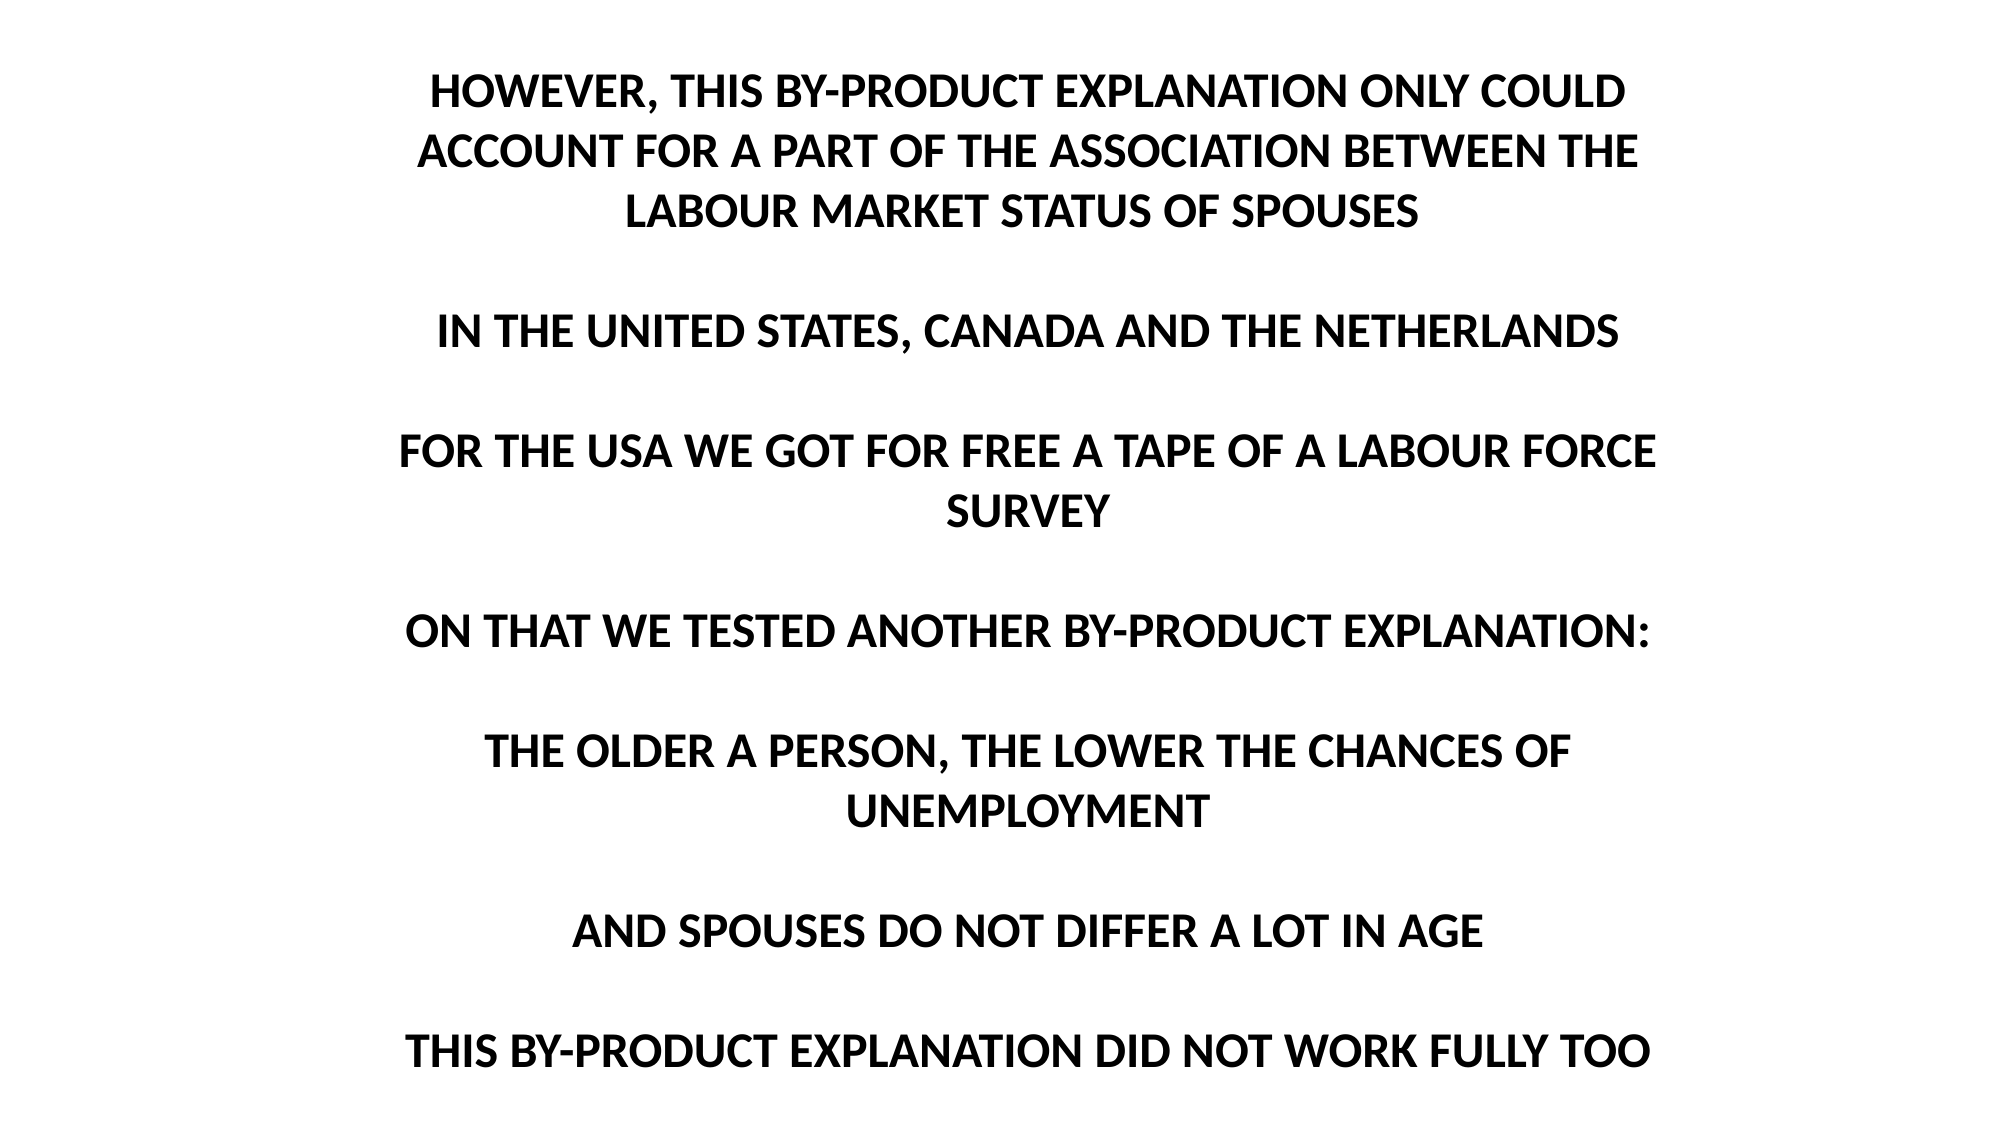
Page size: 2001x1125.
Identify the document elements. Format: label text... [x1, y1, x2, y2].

text_box HOWEVER, THIS BY-PRODUCT EXPLANATION ONLY COULD ACCOUNT FOR A PART OF THE ASSOCIATION BETWEEN THE LABOUR MARKET STATUS OF SPOUSES IN THE UNITED STATES, CANADA AND THE NETHERLANDS FOR THE USA WE GOT FOR FREE A TAPE OF A LABOUR FORCE SURVEY ON THAT WE TESTED ANOTHER BY-PRODUCT EXPLANATION: THE OLDER A PERSON, THE LOWER THE CHANCES OF UNEMPLOYMENT AND SPOUSES DO NOT DIFFER A LOT IN AGE THIS BY-PRODUCT EXPLANATION DID NOT WORK FULLY TOO [343, 49, 1714, 1095]
